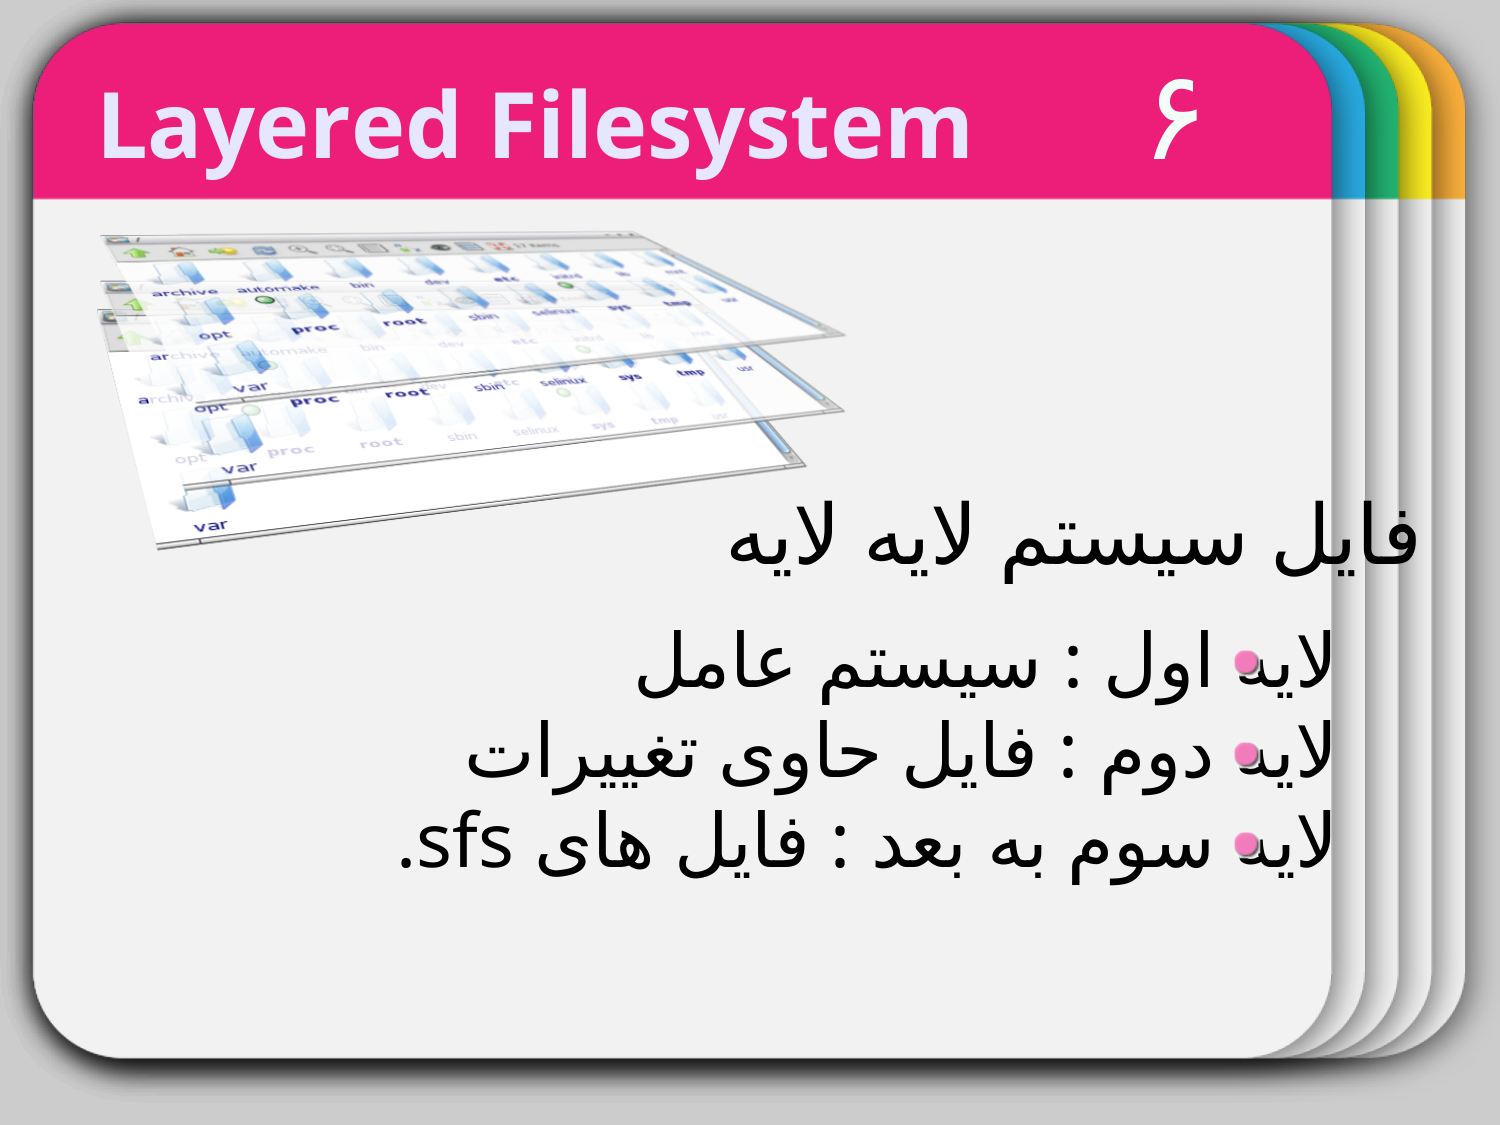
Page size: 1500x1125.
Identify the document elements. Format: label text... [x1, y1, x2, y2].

text_box فایل سیستم لایه لایه [710, 473, 1293, 675]
text_box Layered Filesystem [81, 59, 1237, 185]
text_box لایه اول : سیستم عامل لایه دوم : فایل حاوی تغییرات لایه سوم به بعد : فایل های sfs. [381, 605, 1216, 890]
picture [0, 0, 1500, 1125]
text_box ۶ [1087, 27, 1263, 193]
